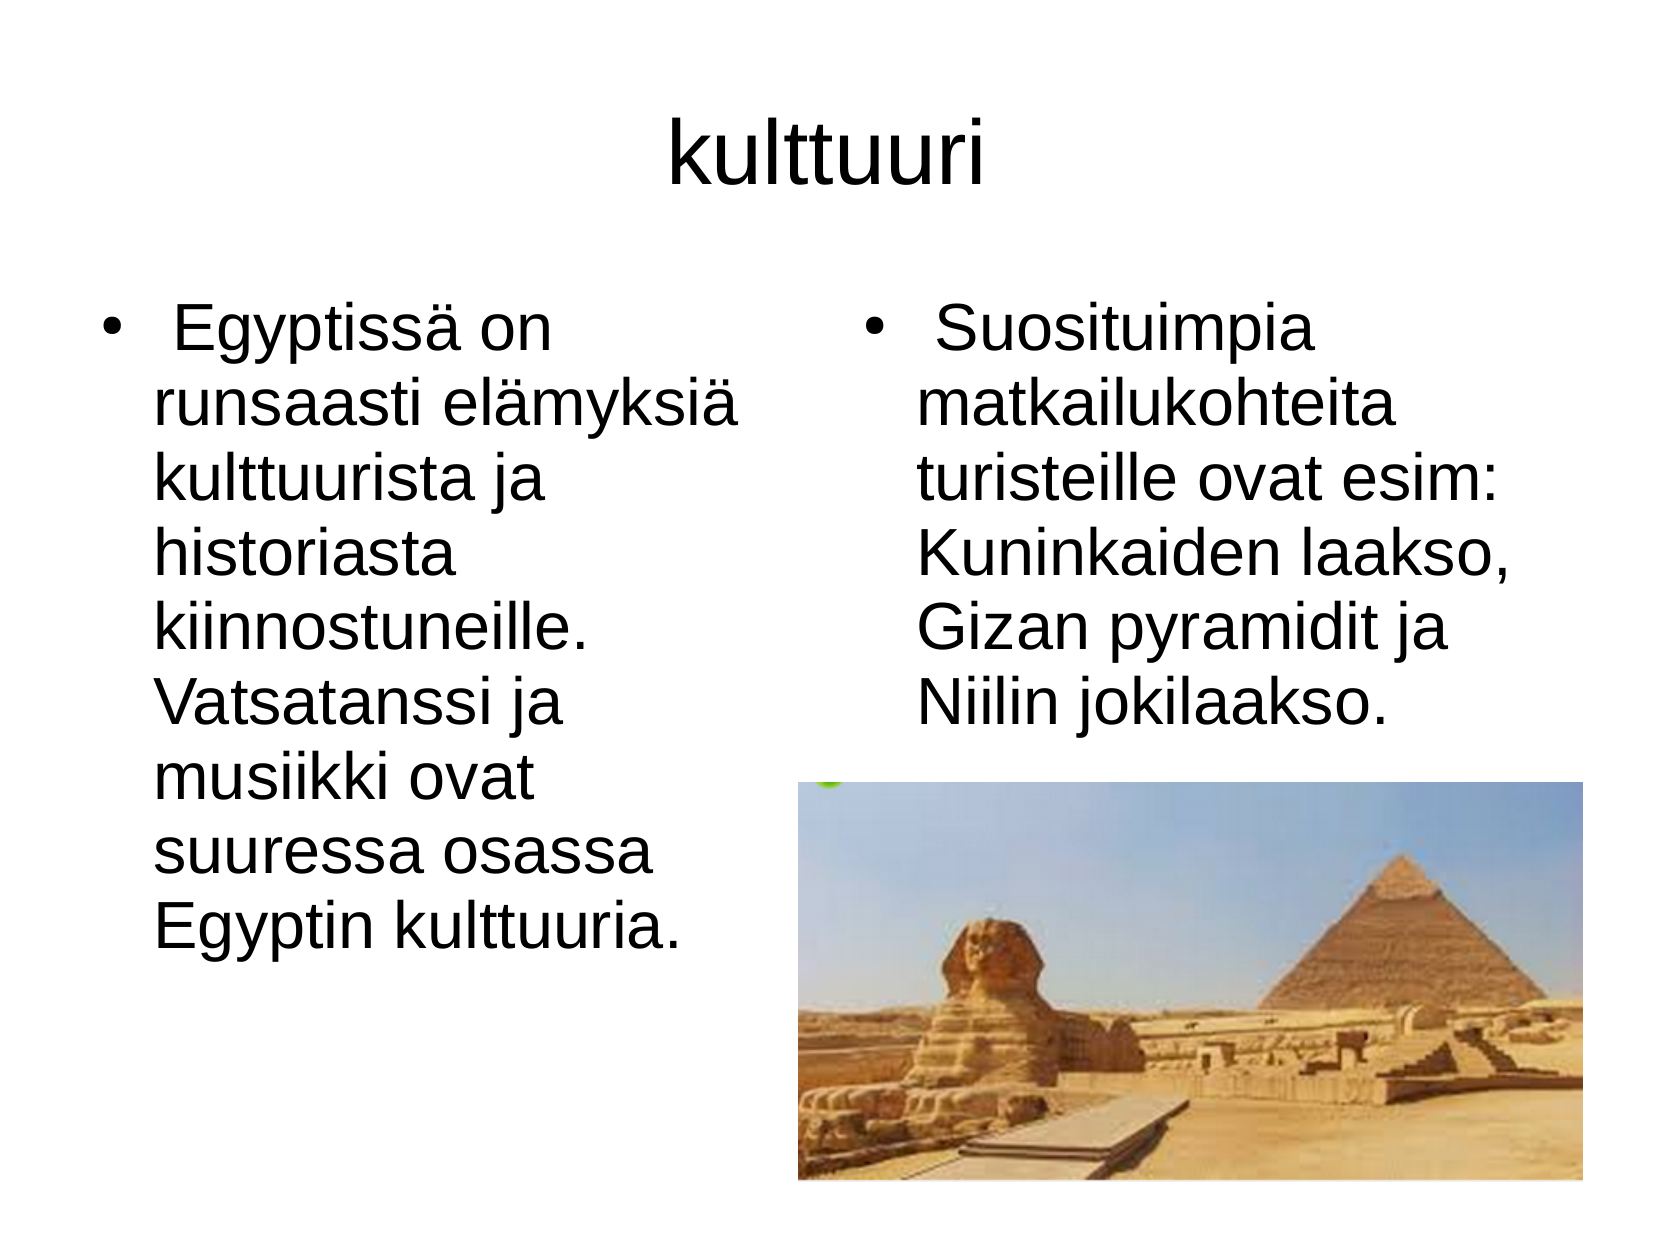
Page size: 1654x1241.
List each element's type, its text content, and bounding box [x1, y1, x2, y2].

list Egyptissä on runsaasti elämyksiä kulttuurista ja historiasta kiinnostuneille. Vatsatanssi ja musiikki ovat suuressa osassa Egyptin kulttuuria. [82, 290, 809, 1010]
picture [798, 782, 1583, 1182]
title kulttuuri [82, 49, 1571, 257]
list Suosituimpia matkailukohteita turisteille ovat esim: Kuninkaiden laakso, Gizan pyramidit ja Niilin jokilaakso. [845, 290, 1572, 782]
